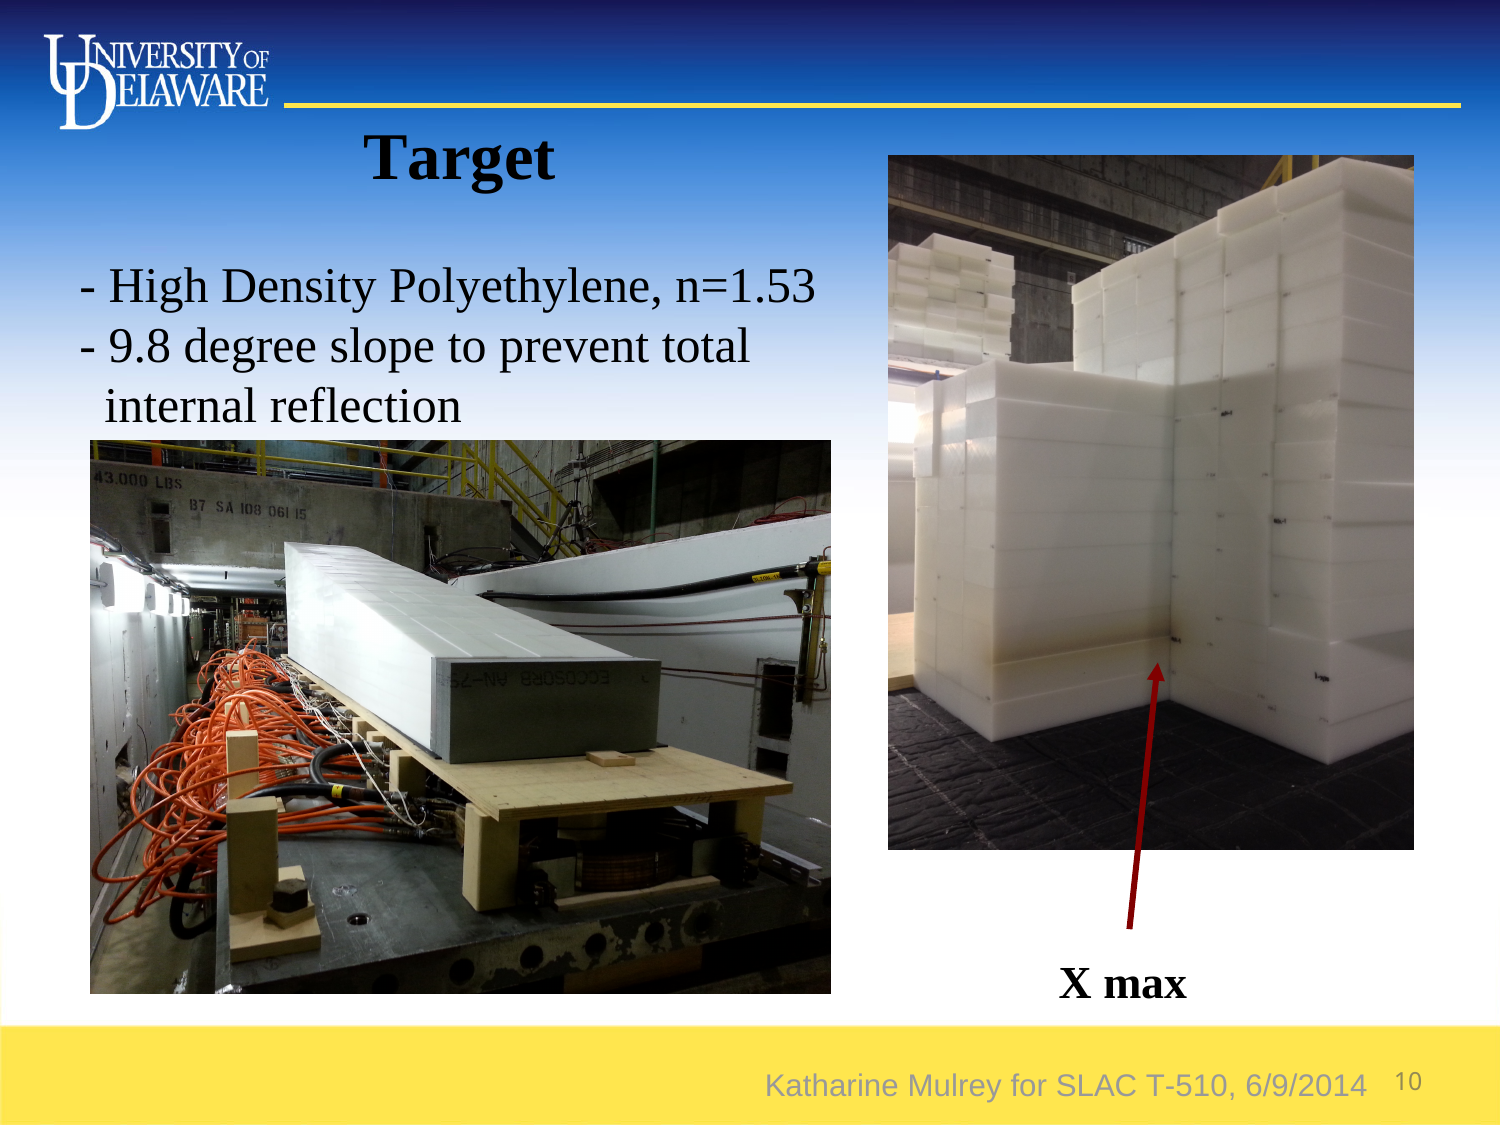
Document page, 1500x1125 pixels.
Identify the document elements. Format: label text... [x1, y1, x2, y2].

text_box Katharine Mulrey for SLAC T-510, 6/9/2014 [750, 1057, 1471, 1111]
text_box Target - High Density Polyethylene, n=1.53 - 9.8 degree slope to prevent total internal reflection [64, 105, 856, 441]
picture [0, 0, 1500, 1125]
text_box X max [1044, 945, 1443, 1015]
